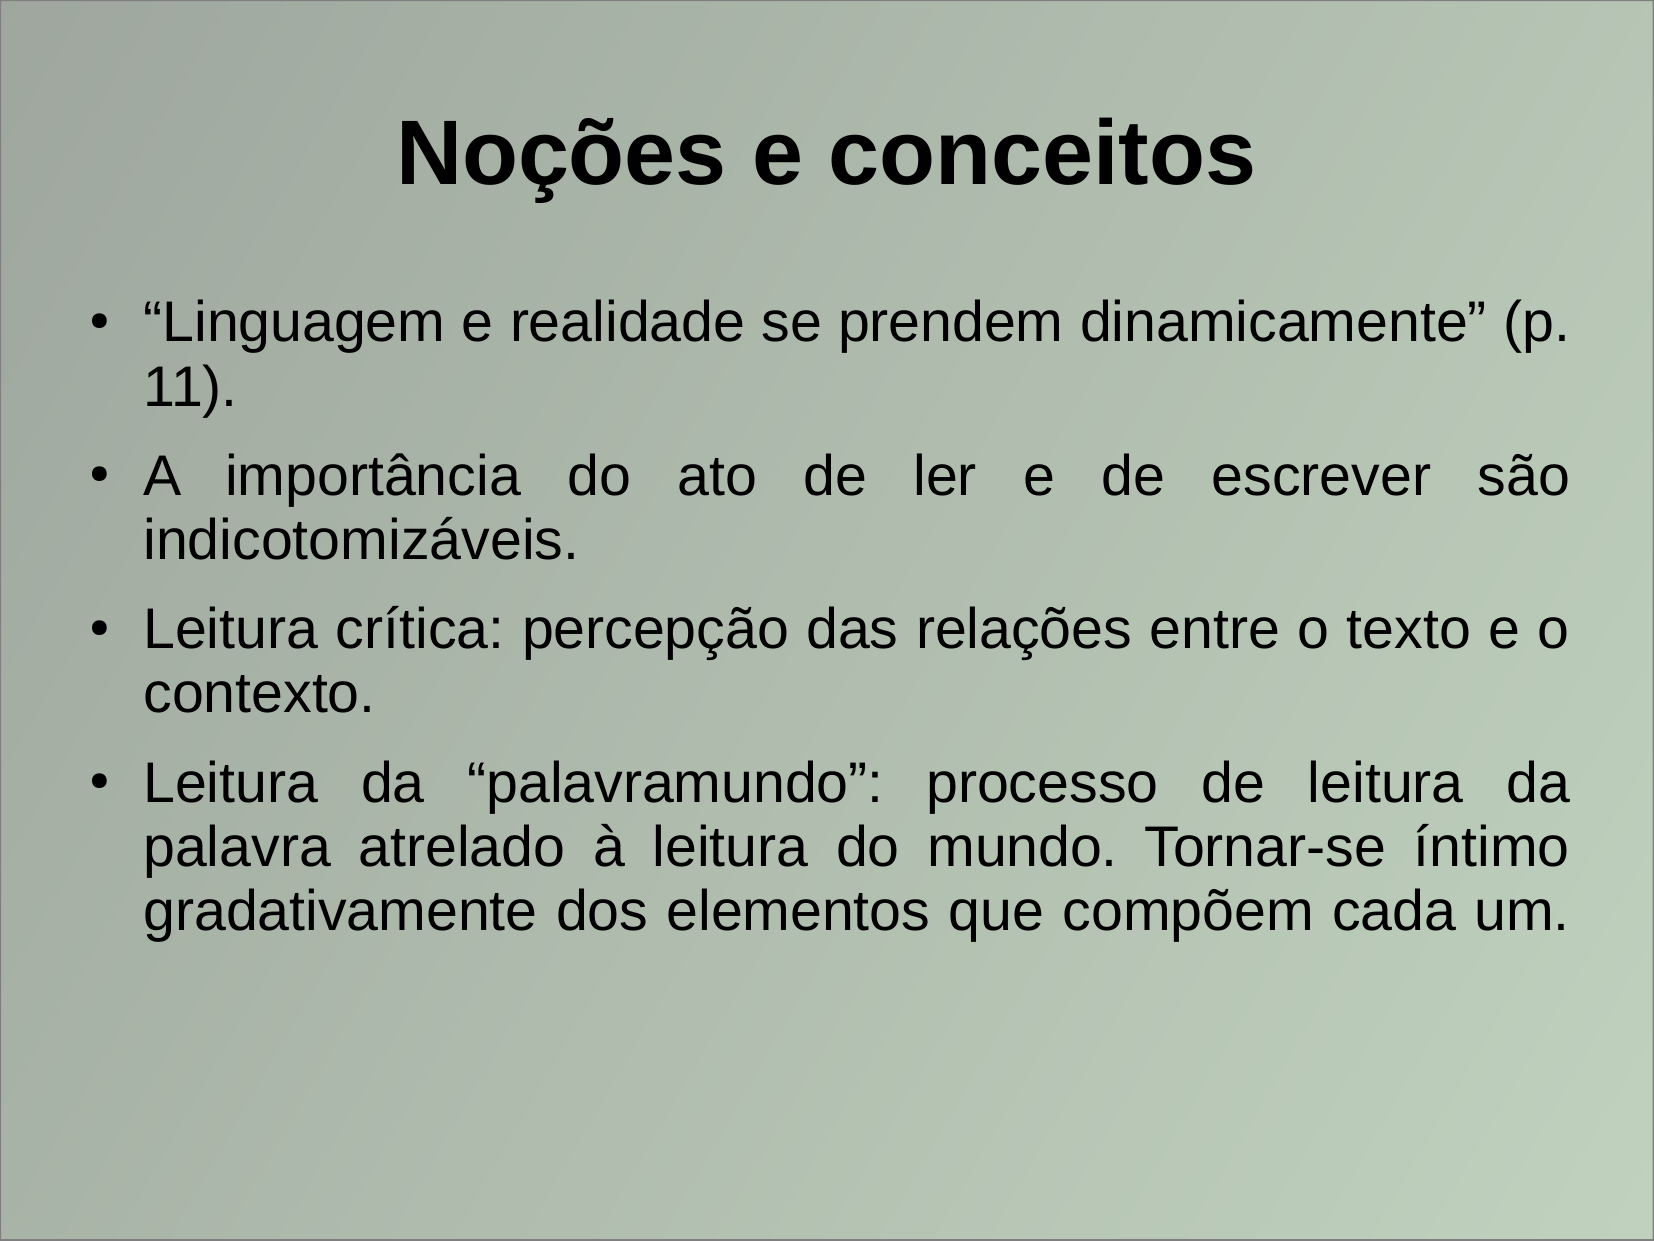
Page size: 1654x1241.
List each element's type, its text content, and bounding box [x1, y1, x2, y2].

list “Linguagem e realidade se prendem dinamicamente” (p. 11). A importância do ato de ler e de escrever são indicotomizáveis. Leitura crítica: percepção das relações entre o texto e o contexto. Leitura da “palavramundo”: processo de leitura da palavra atrelado à leitura do mundo. Tornar-se íntimo gradativamente dos elementos que compõem cada um. [82, 290, 1571, 1010]
title Noções e conceitos [82, 49, 1571, 257]
